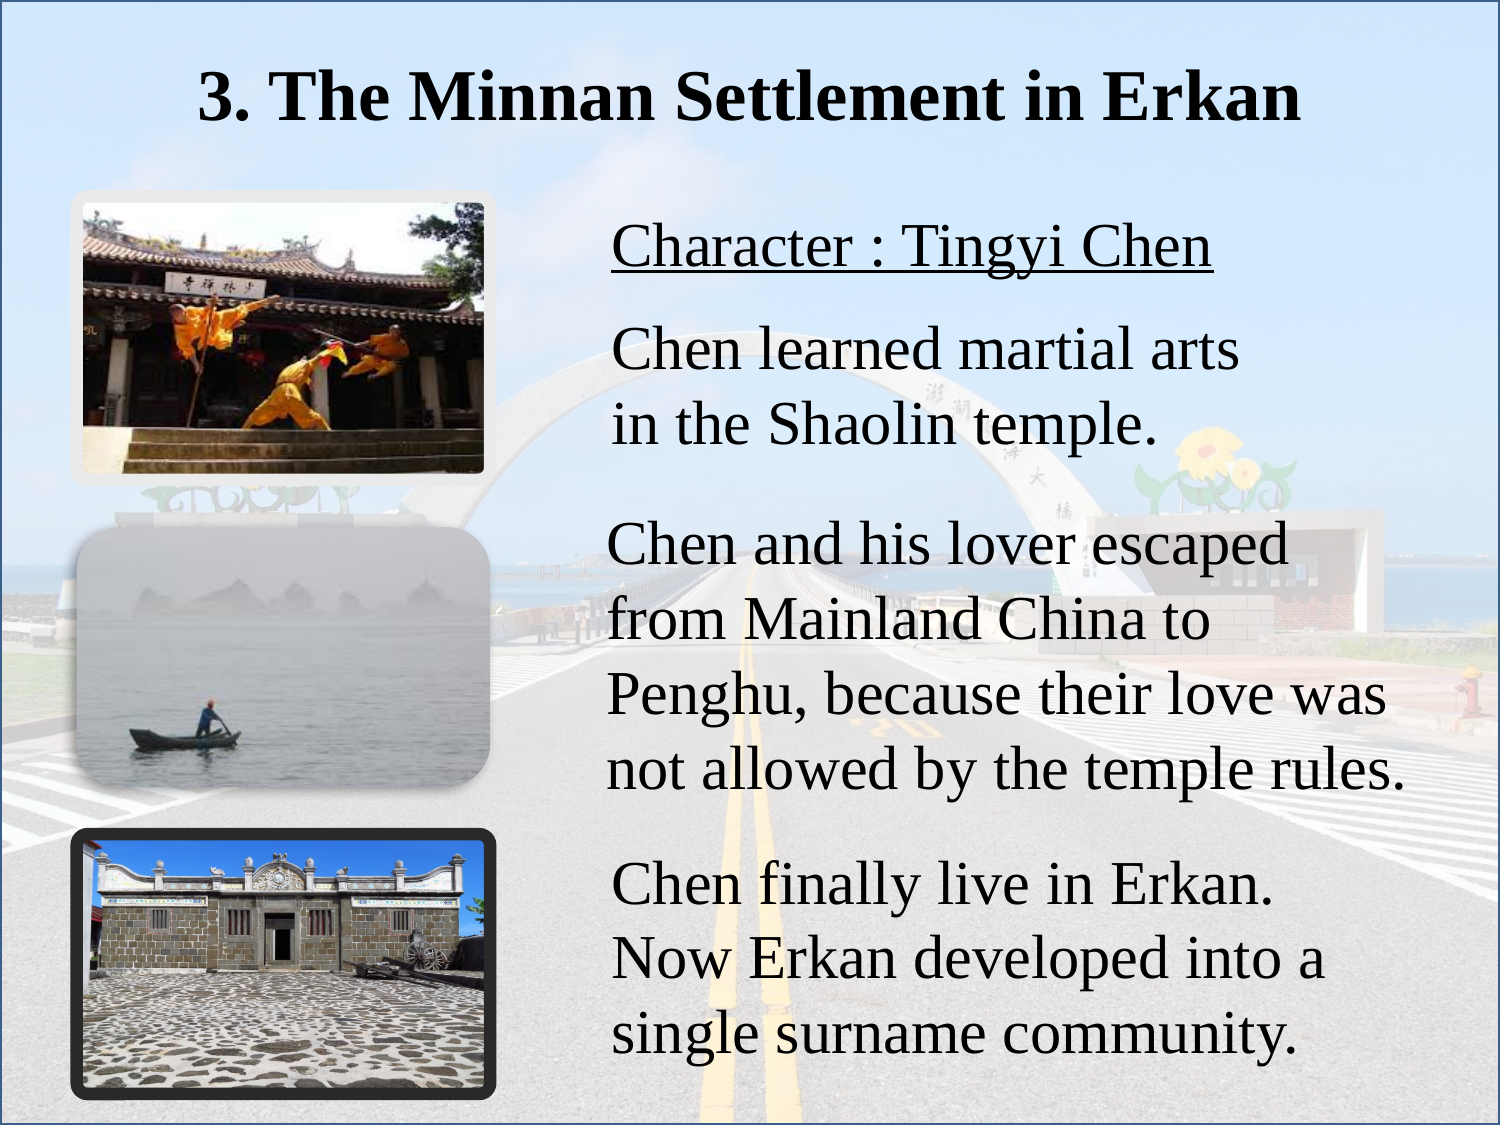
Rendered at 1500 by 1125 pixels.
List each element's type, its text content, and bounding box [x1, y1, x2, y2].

text_box Chen finally live in Erkan. Now Erkan developed into a single surname community. [596, 834, 1353, 1074]
text_box Character : Tingyi Chen [596, 196, 1311, 287]
text_box Chen learned martial arts in the Shaolin temple. [596, 299, 1258, 465]
title 3. The Minnan Settlement in Erkan [0, 0, 1500, 184]
text_box [0, 184, 1500, 1125]
text_box Chen and his lover escaped from Mainland China to Penghu, because their love was not allowed by the temple rules. [591, 495, 1429, 810]
